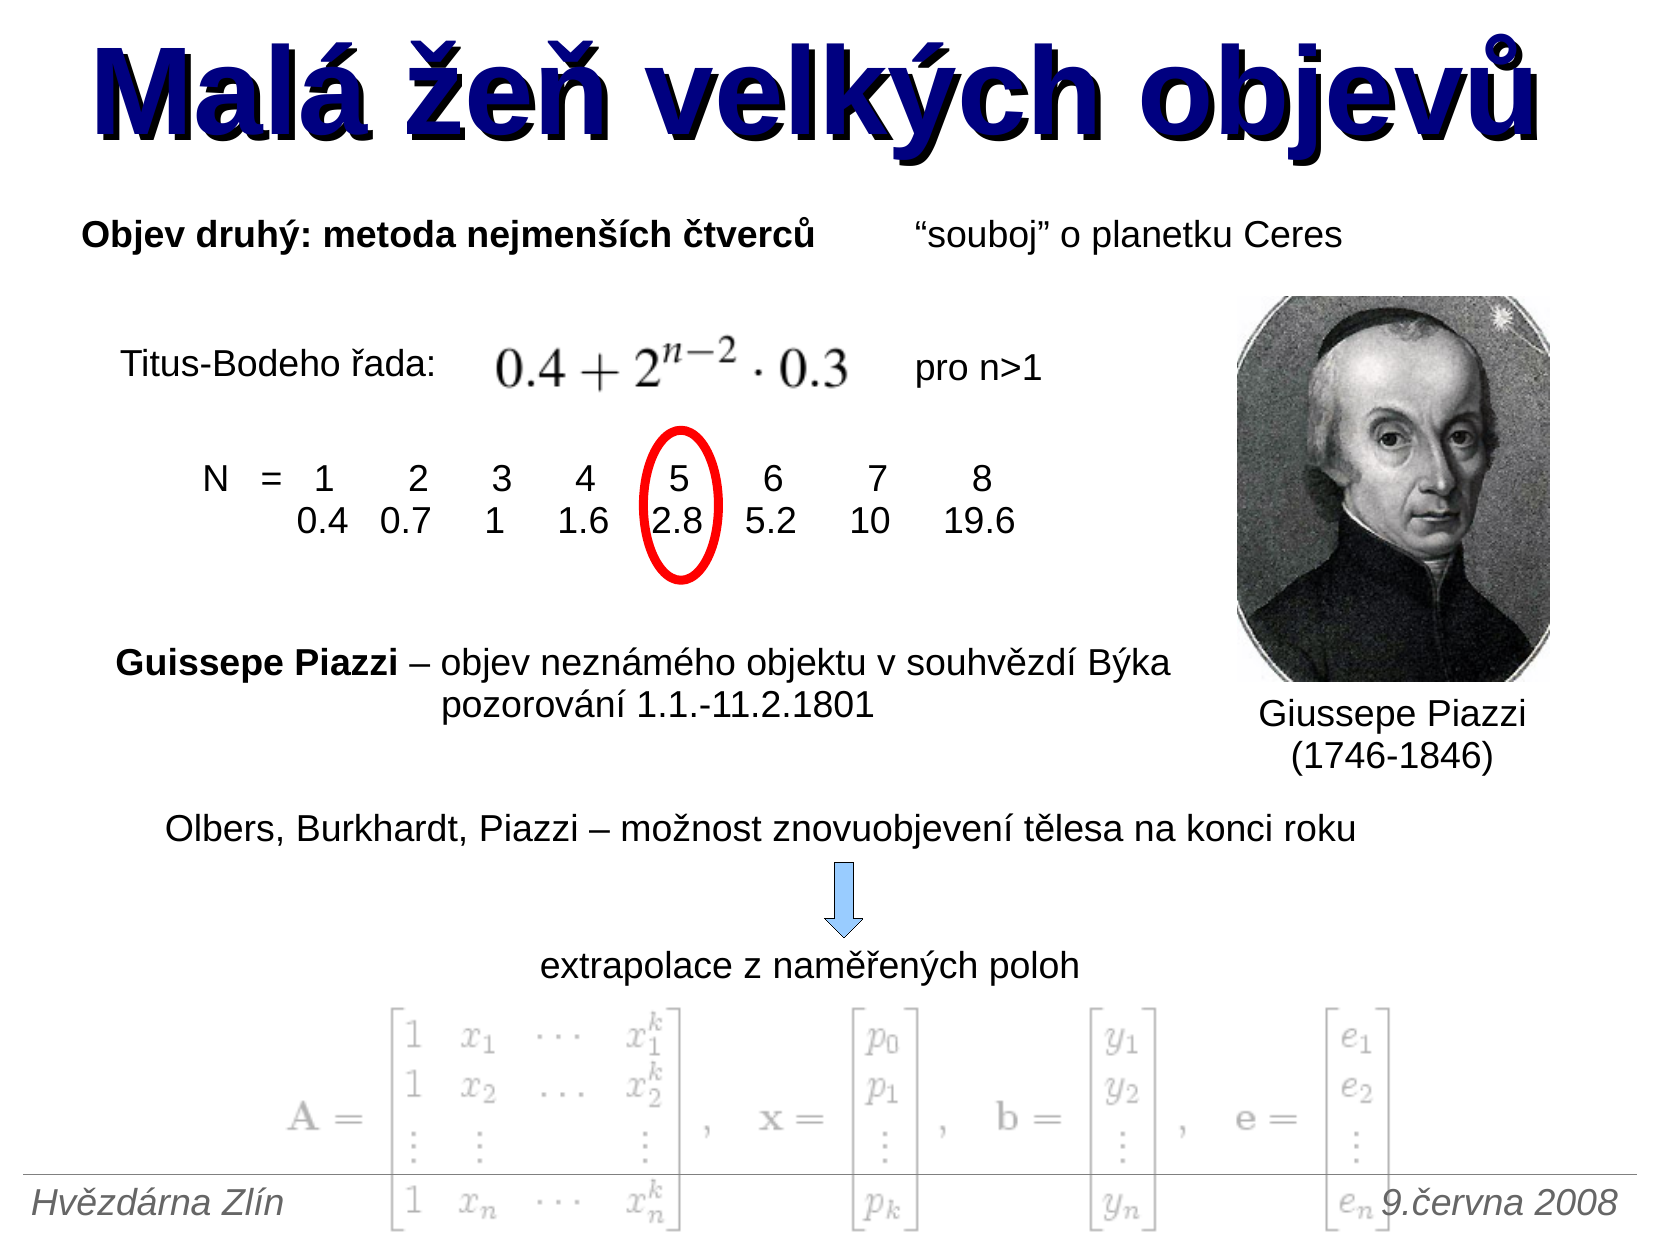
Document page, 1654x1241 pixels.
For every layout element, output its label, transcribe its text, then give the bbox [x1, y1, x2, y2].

text_box Giussepe Piazzi (1746-1846) [1243, 685, 1542, 784]
text_box pro n>1 [900, 338, 1058, 396]
text_box “souboj” o planetku Ceres [900, 205, 1358, 263]
text_box Objev druhý: metoda nejmenších čtverců [66, 205, 832, 263]
text_box Olbers, Burkhardt, Piazzi – možnost znovuobjevení tělesa na konci roku [150, 799, 1394, 857]
text_box Titus-Bodeho řada: [105, 335, 463, 393]
picture [1237, 296, 1550, 683]
text_box N = 1 2 3 4 5 6 7 8 0.4 0.7 1 1.6 2.8 5.2 10 19.6 [712, 450, 1035, 549]
text_box extrapolace z naměřených poloh [525, 937, 1096, 995]
text_box Hvězdárna Zlín 9.června 2008 [16, 1174, 1633, 1232]
text_box N = 1 2 3 4 5 6 7 8 0.4 0.7 1 1.6 2.8 5.2 10 19.6 [187, 450, 649, 549]
picture [488, 316, 853, 413]
text_box Guissepe Piazzi – objev neznámého objektu v souhvězdí Býka pozorování 1.1.-11.2.1801 [100, 633, 1187, 733]
text_box [824, 862, 863, 938]
picture [7, 1000, 1654, 1241]
text_box Malá žeň velkých objevů [75, 13, 1558, 169]
text_box N = 1 2 3 4 5 6 7 8 0.4 0.7 1 1.6 2.8 5.2 10 19.6 [648, 450, 713, 549]
